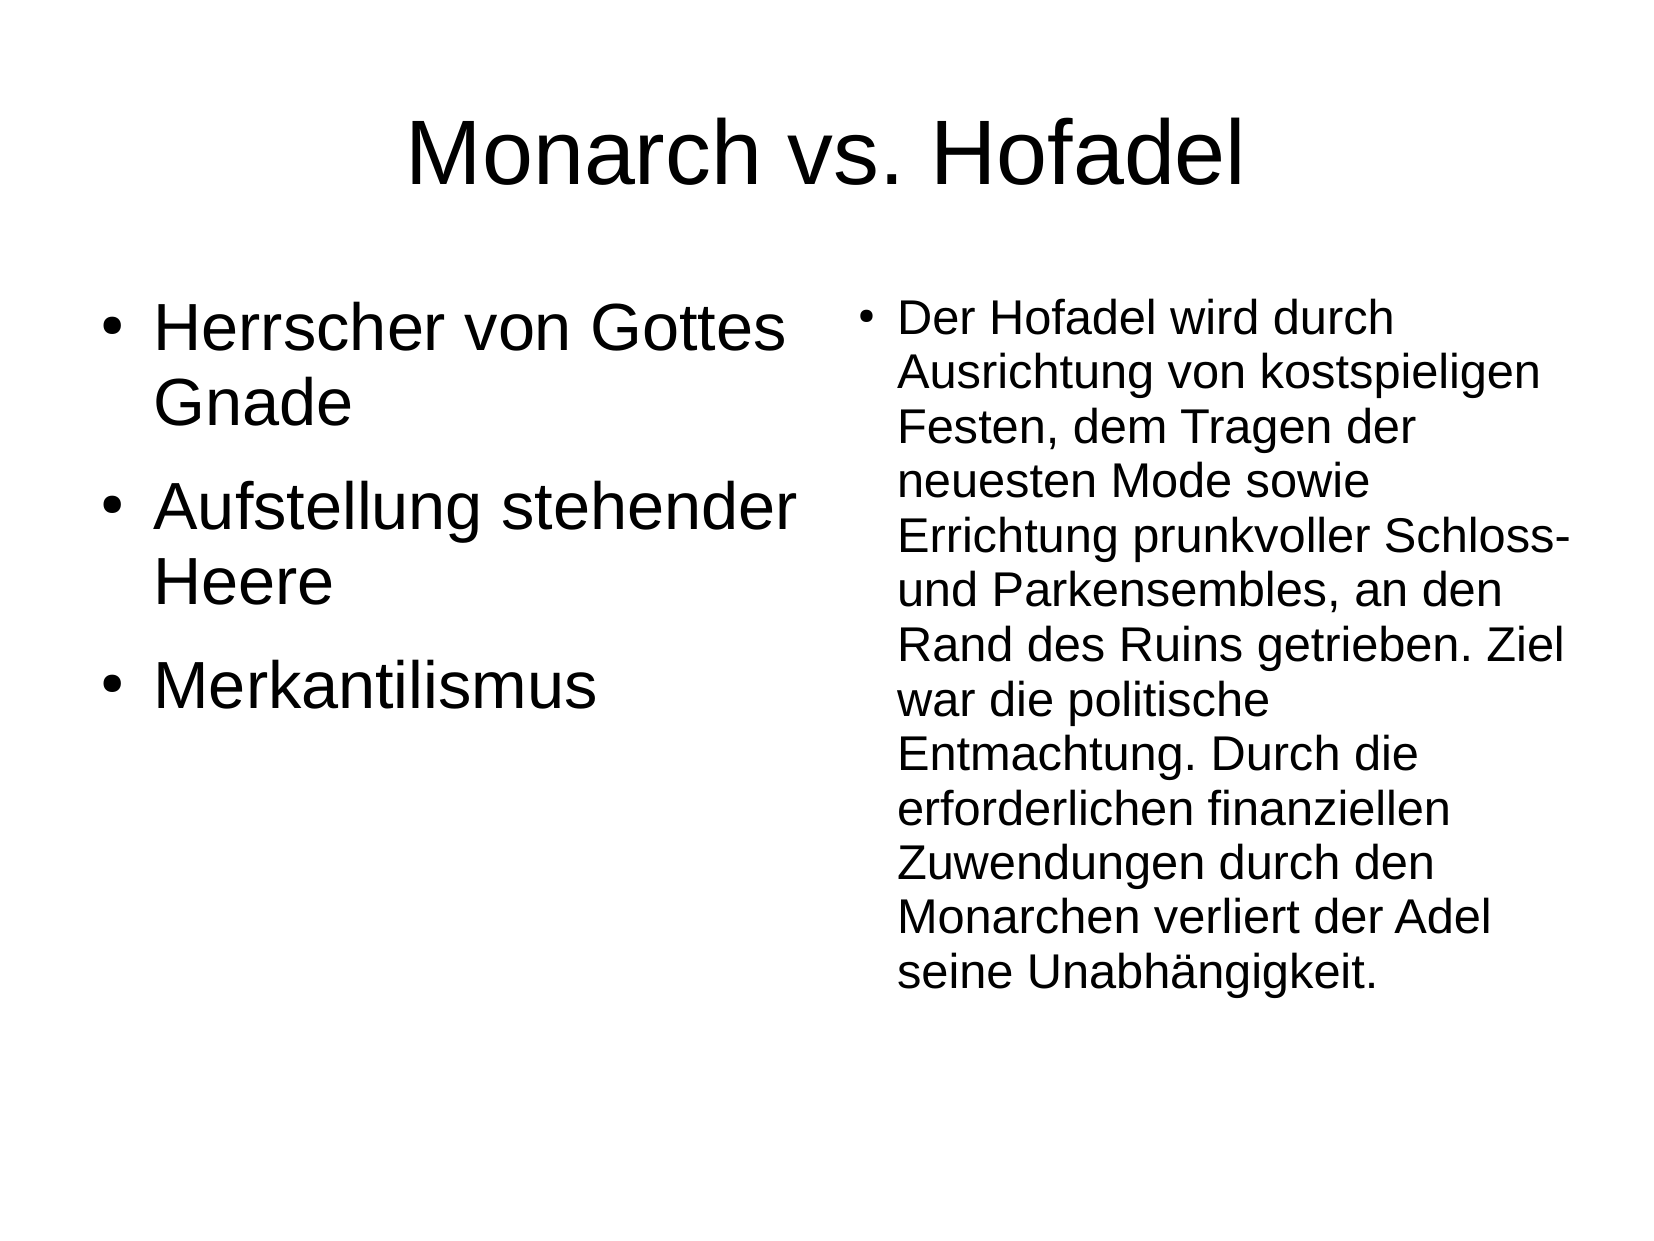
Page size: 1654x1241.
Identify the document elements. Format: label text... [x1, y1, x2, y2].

title Monarch vs. Hofadel [82, 49, 1571, 257]
list Der Hofadel wird durch Ausrichtung von kostspieligen Festen, dem Tragen der neuesten Mode sowie Errichtung prunkvoller Schloss- und Parkensembles, an den Rand des Ruins getrieben. Ziel war die politische Entmachtung. Durch die erforderlichen finanziellen Zuwendungen durch den Monarchen verliert der Adel seine Unabhängigkeit. [845, 290, 1572, 1010]
list Herrscher von Gottes Gnade Aufstellung stehender Heere Merkantilismus [82, 290, 809, 1010]
